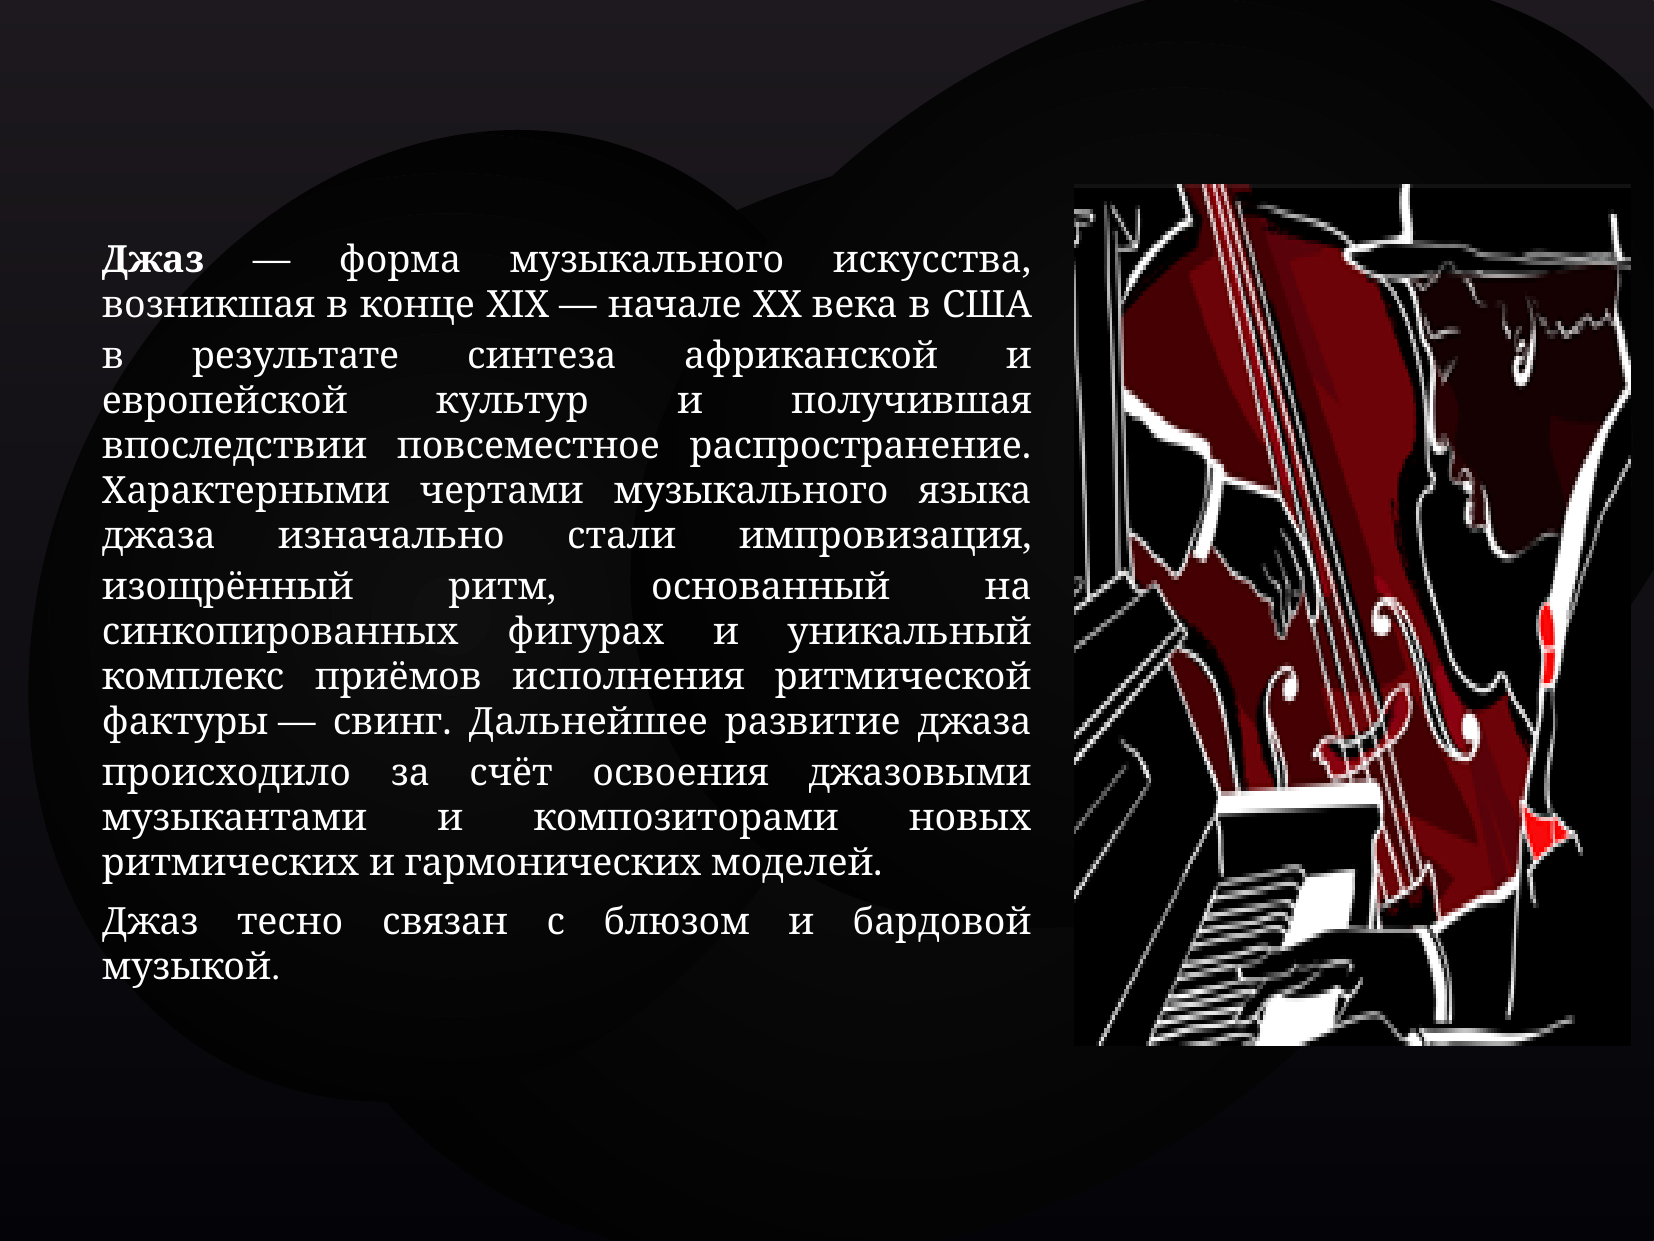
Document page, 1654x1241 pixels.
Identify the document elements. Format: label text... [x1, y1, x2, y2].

subtitle Джаз — форма музыкального искусства, возникшая в конце XIX — начале XX века в США в результате синтеза африканской и европейской культур и получившая впоследствии повсеместное распространение. Характерными чертами музыкального языка джаза изначально стали импровизация, изощрённый ритм, основанный на синкопированных фигурах и уникальный комплекс приёмов исполнения ритмической фактуры — свинг. Дальнейшее развитие джаза происходило за счёт освоения джазовыми музыкантами и композиторами новых ритмических и гармонических моделей. Джаз тесно связан с блюзом и бардовой музыкой. [82, 88, 1052, 1241]
picture [1074, 184, 1631, 1046]
